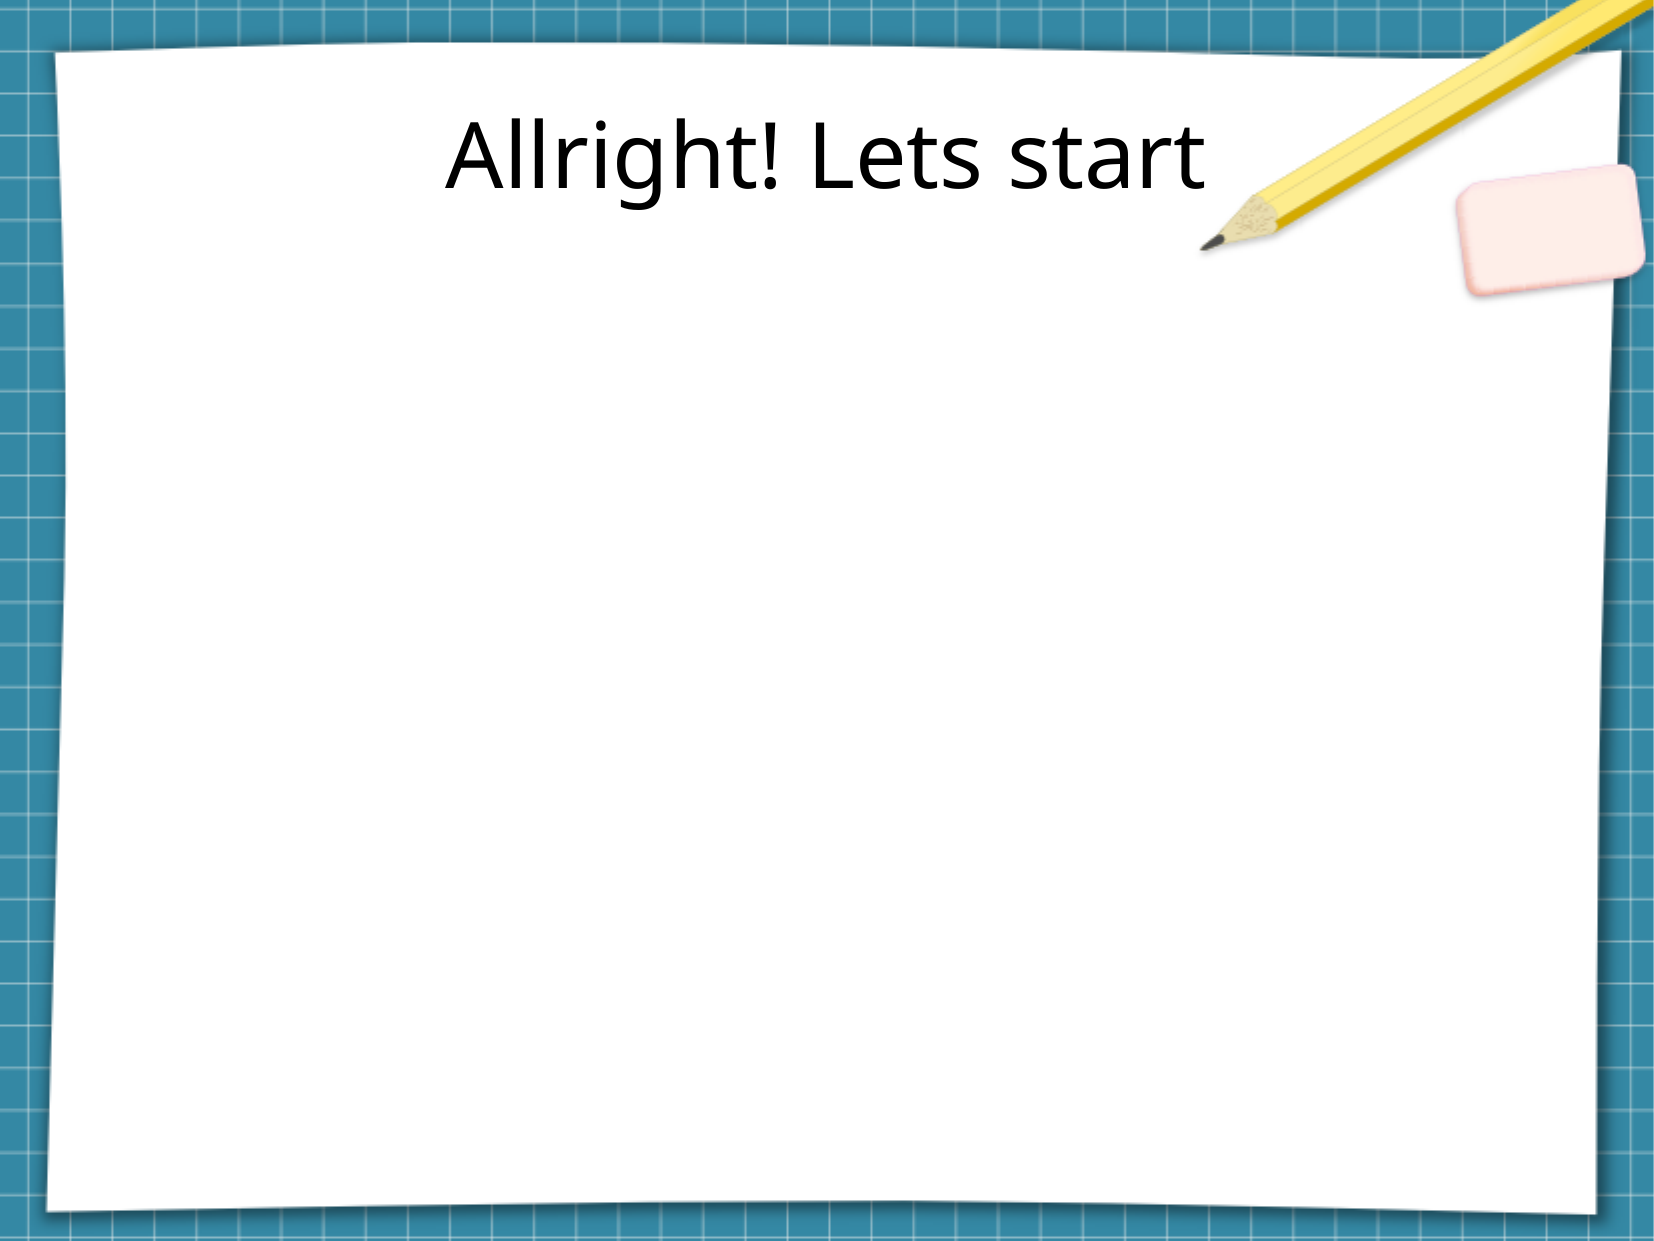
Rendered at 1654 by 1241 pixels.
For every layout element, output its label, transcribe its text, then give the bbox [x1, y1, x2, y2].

title Allright! Lets start [82, 49, 1571, 257]
picture [0, 0, 1654, 1241]
